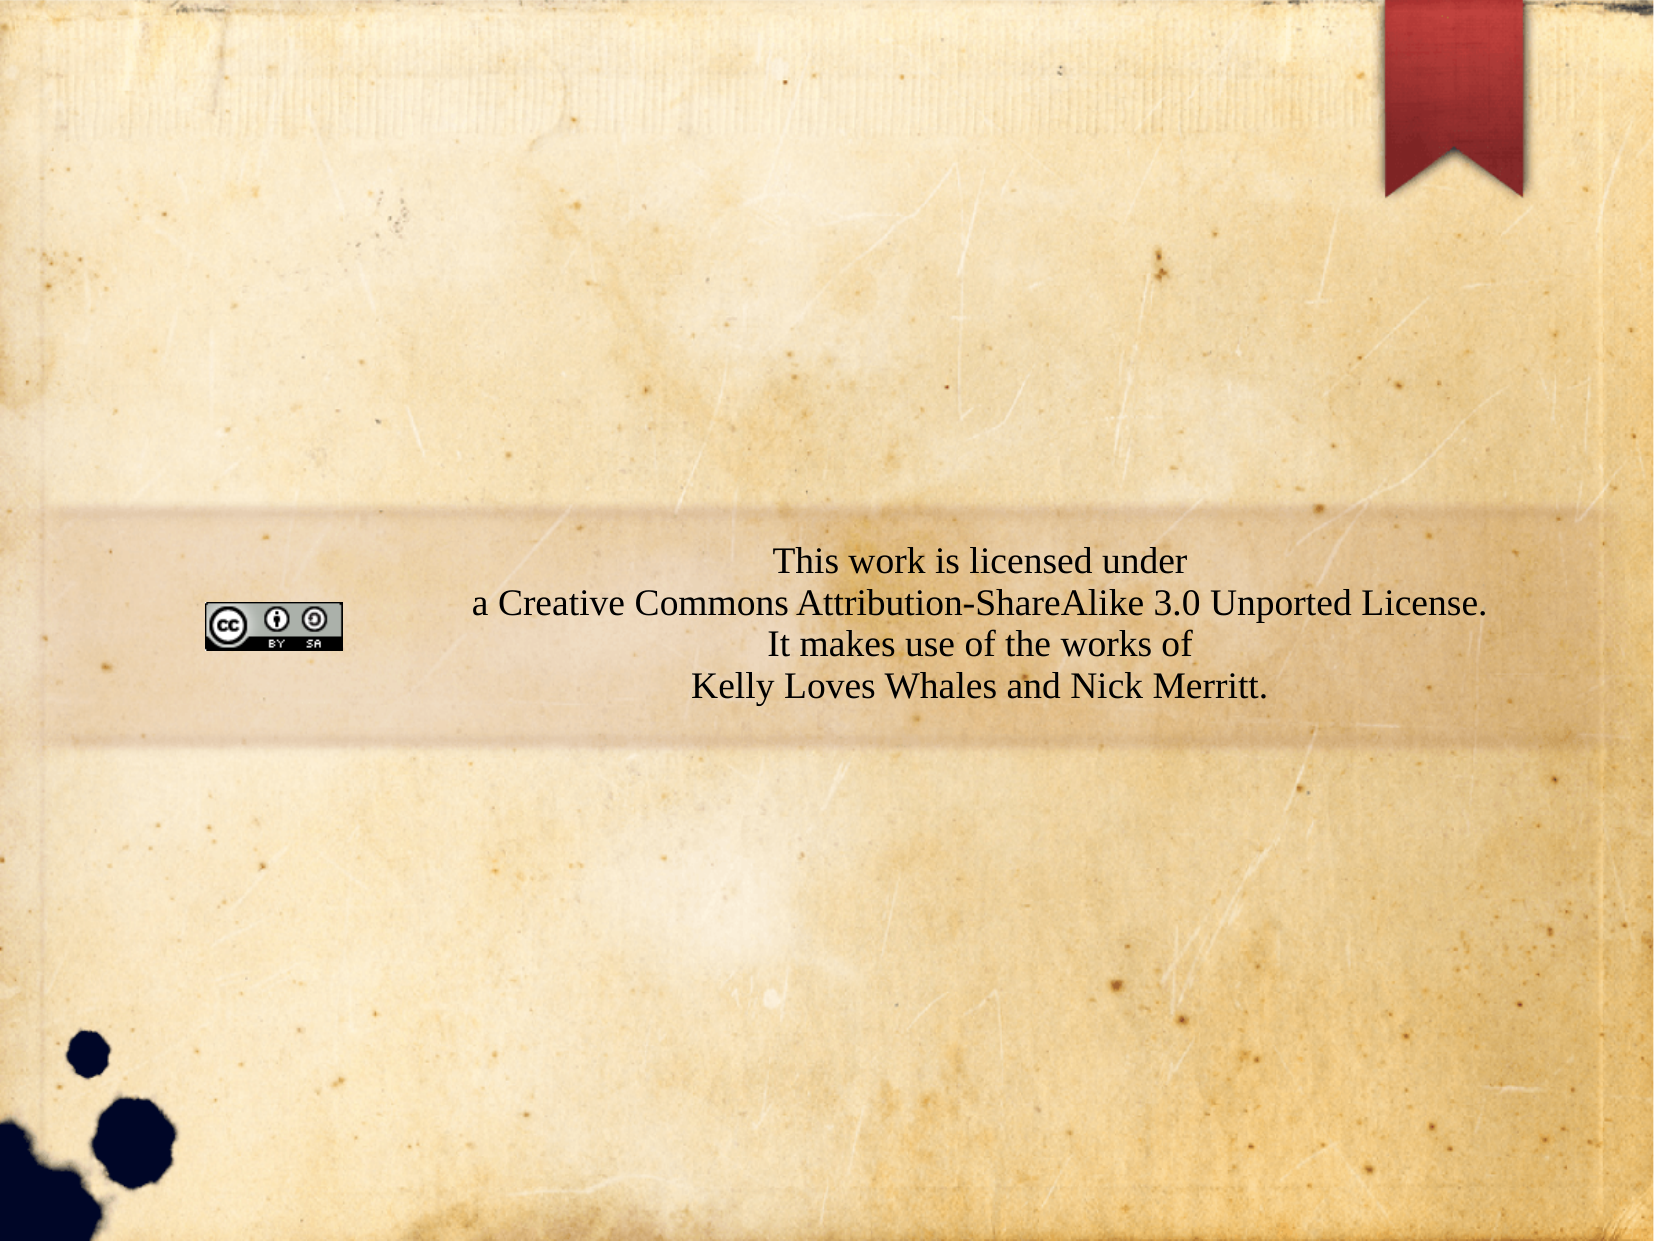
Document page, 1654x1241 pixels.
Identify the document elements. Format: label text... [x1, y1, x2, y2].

picture [0, 0, 1654, 1241]
title This work is licensed under a Creative Commons Attribution-ShareAlike 3.0 Unported License. It makes use of the works of Kelly Loves Whales and Nick Merritt. [431, 519, 1530, 727]
